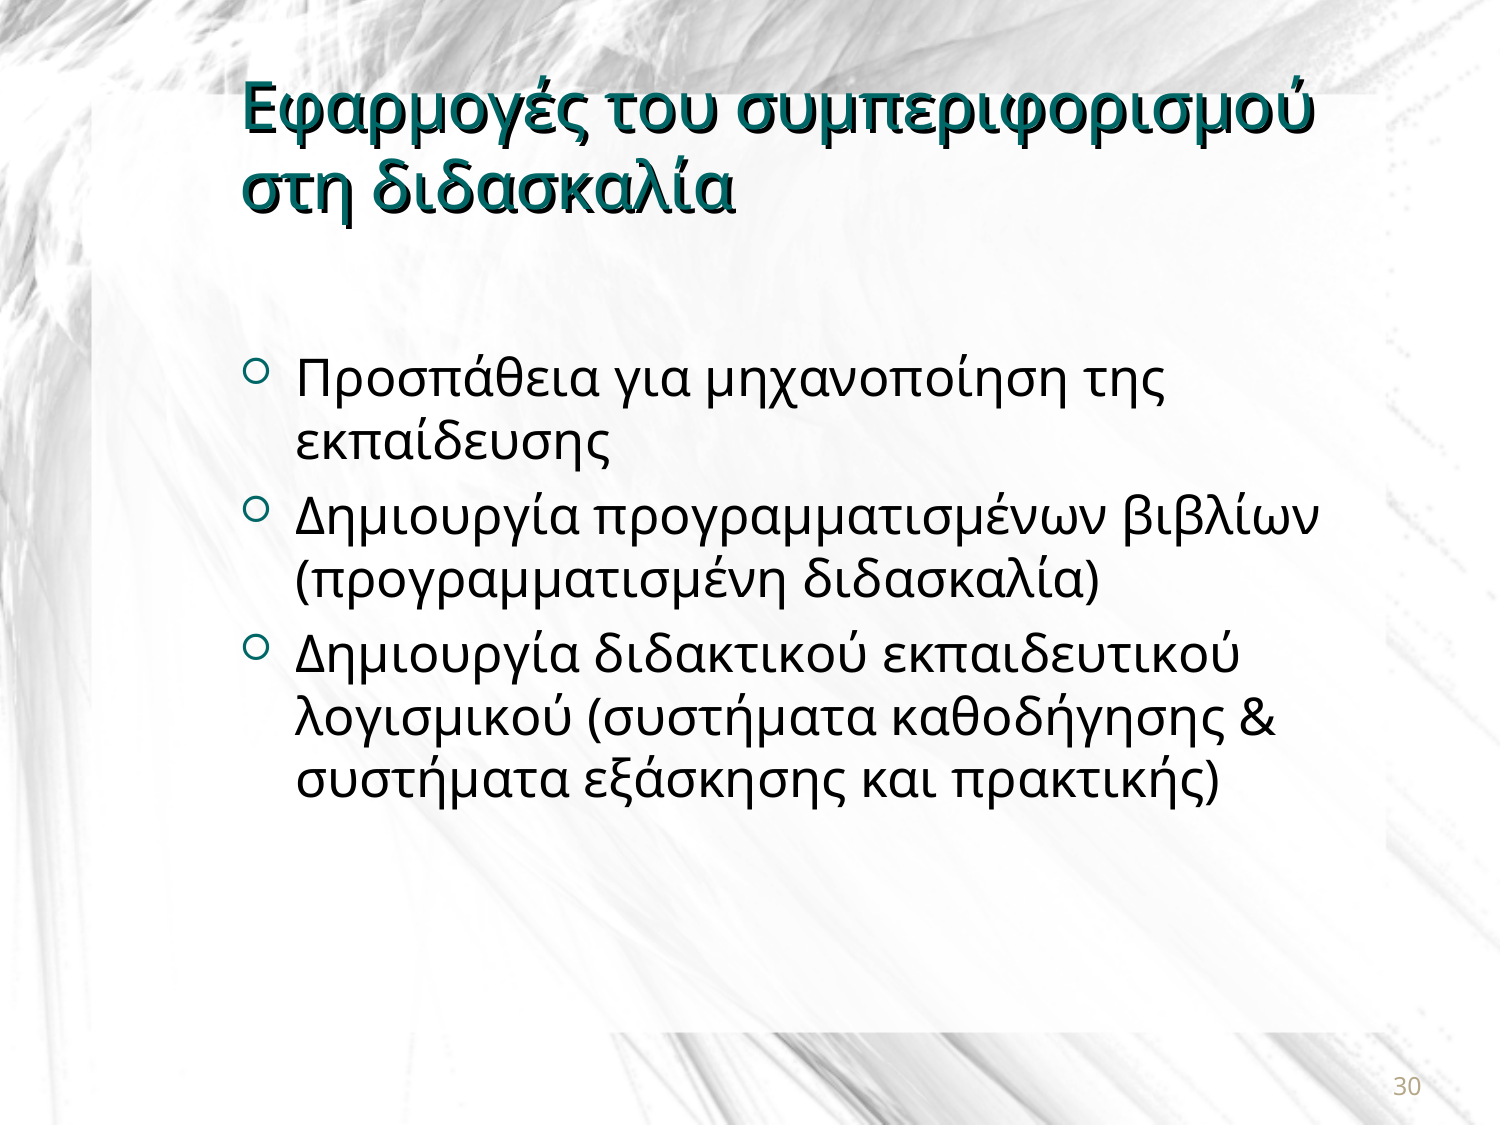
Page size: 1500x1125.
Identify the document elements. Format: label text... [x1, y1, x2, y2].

text_box Προσπάθεια για μηχανοποίηση της εκπαίδευσης Δημιουργία προγραμματισμένων βιβλίων (προγραμματισμένη διδασκαλία) Δημιουργία διδακτικού εκπαιδευτικού λογισμικού (συστήματα καθοδήγησης & συστήματα εξάσκησης και πρακτικής) [224, 337, 1425, 975]
text_box <αριθμός> [1369, 1034, 1445, 1113]
text_box Εφαρμογές του συμπεριφορισμού στη διδασκαλία [224, 49, 1425, 237]
picture [0, 0, 1500, 1125]
